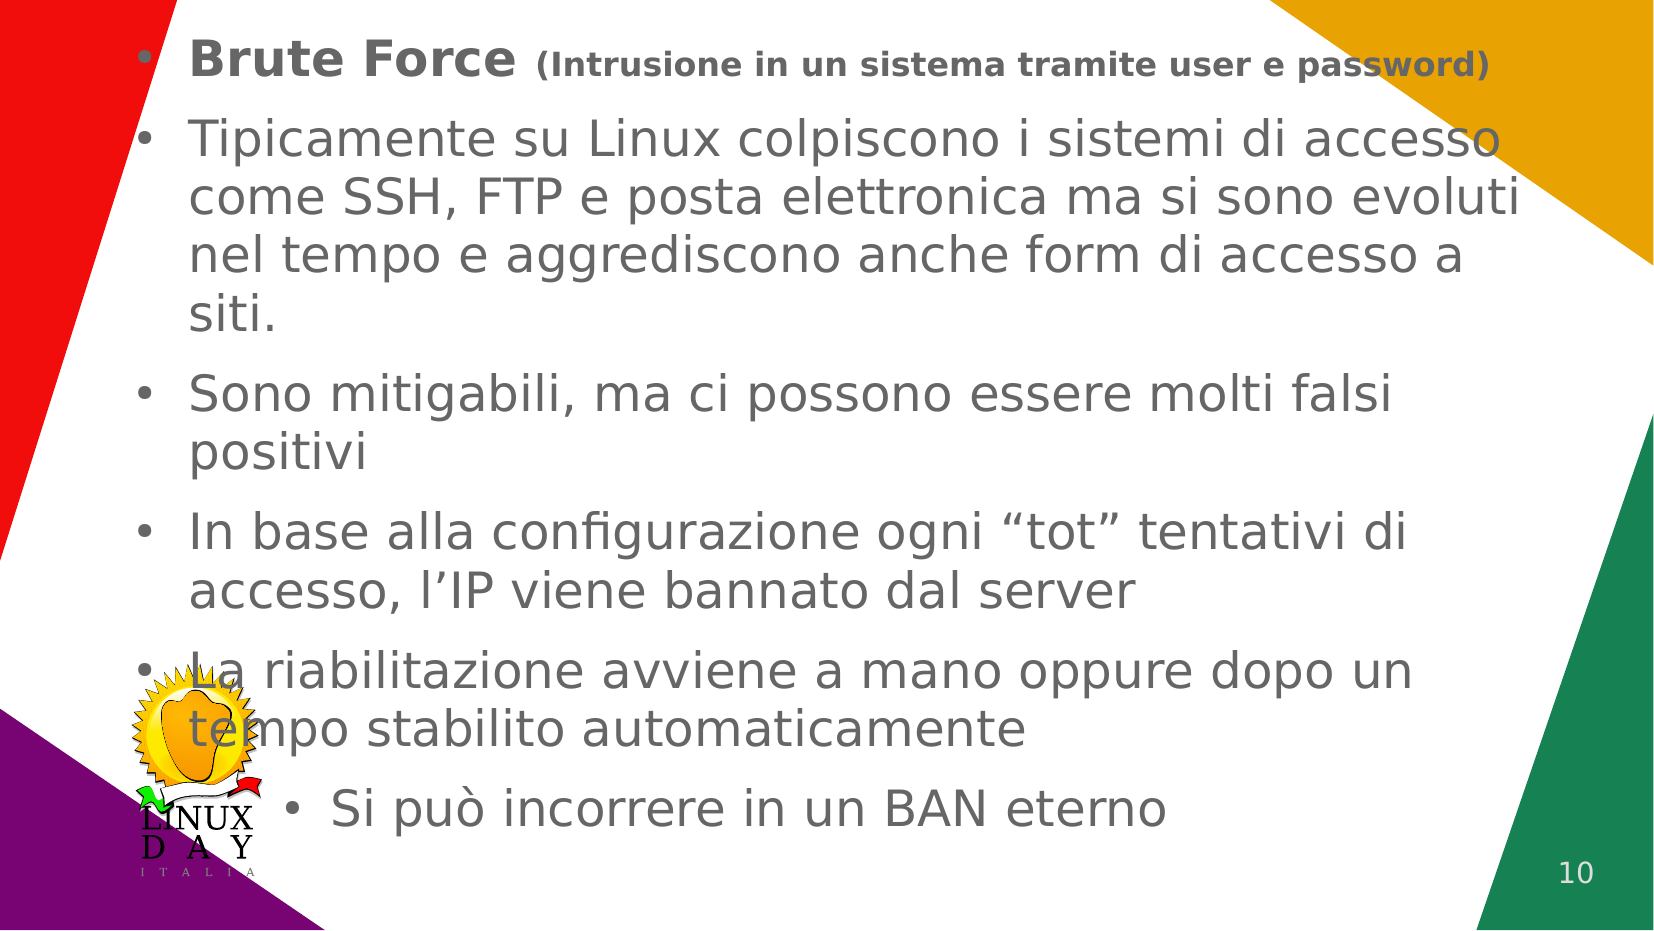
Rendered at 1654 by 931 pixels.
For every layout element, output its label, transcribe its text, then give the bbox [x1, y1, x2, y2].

picture [0, 644, 404, 931]
list Brute Force (Intrusione in un sistema tramite user e password) Tipicamente su Linux colpiscono i sistemi di accesso come SSH, FTP e posta elettronica ma si sono evoluti nel tempo e aggrediscono anche form di accesso a siti. Sono mitigabili, ma ci possono essere molti falsi positivi In base alla configurazione ogni “tot” tentativi di accesso, l’IP viene bannato dal server La riabilitazione avviene a mano oppure dopo un tempo stabilito automaticamente Si può incorrere in un BAN eterno [118, 29, 1536, 916]
